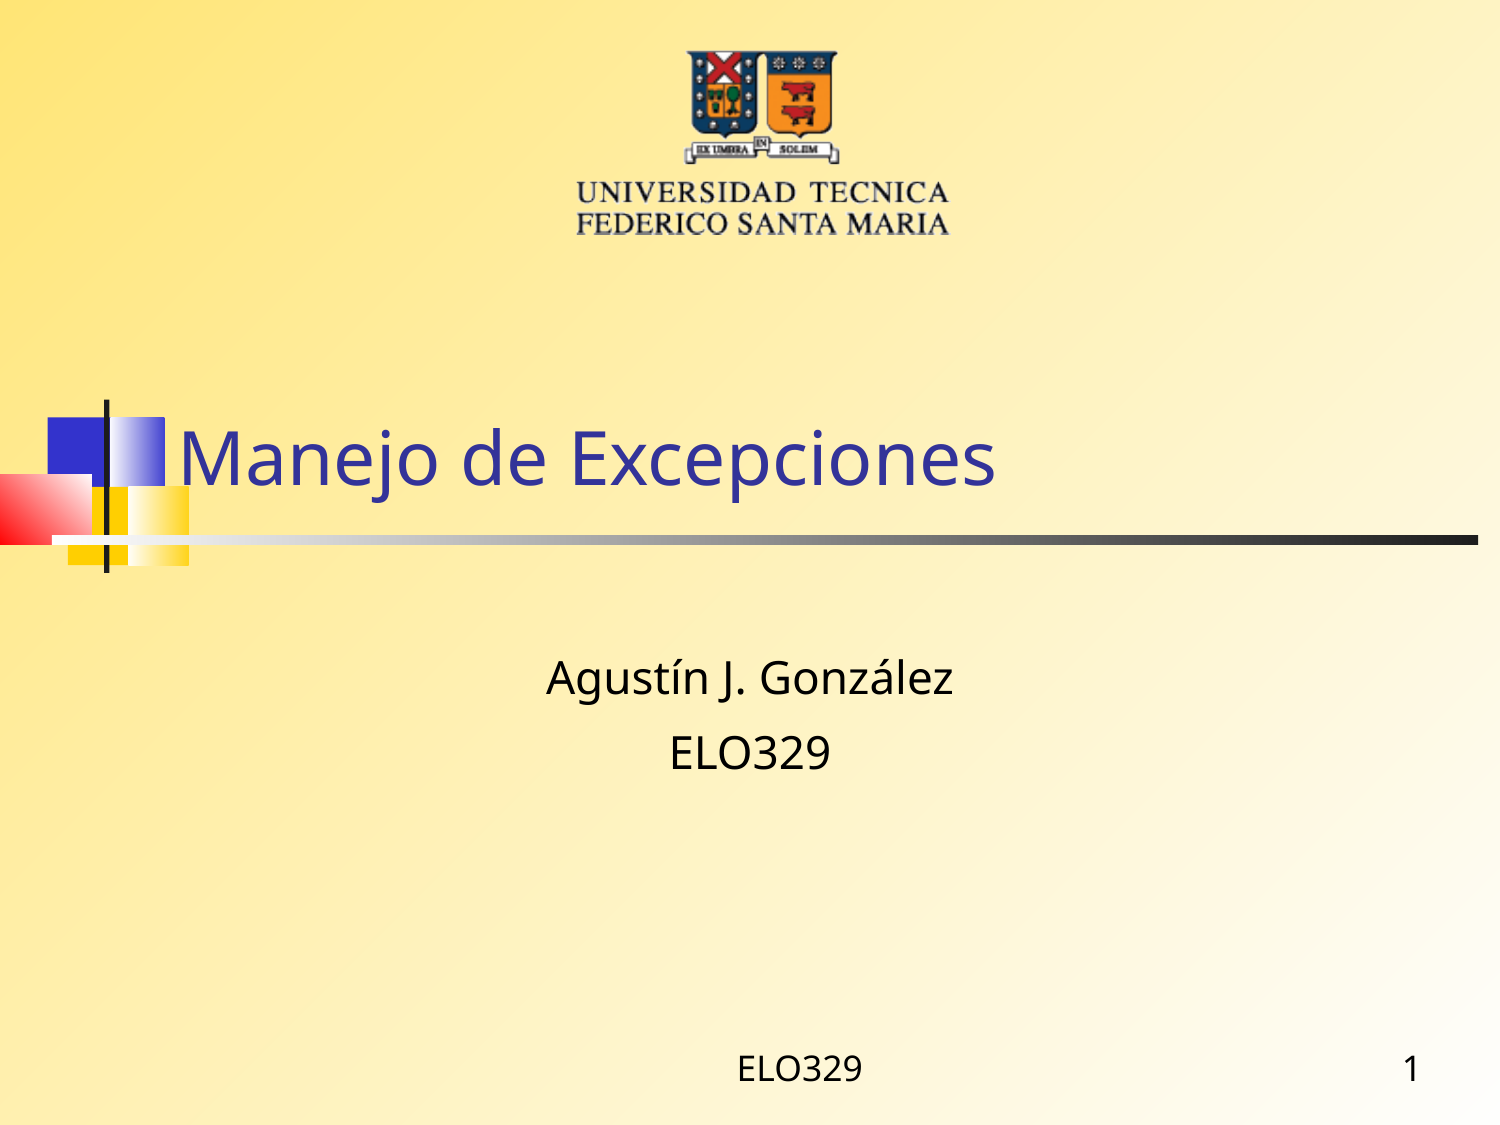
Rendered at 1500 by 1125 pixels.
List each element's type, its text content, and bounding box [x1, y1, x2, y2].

picture [575, 50, 951, 235]
subtitle Agustín J. González ELO329 [225, 637, 1276, 926]
title Manejo de Excepciones [162, 274, 1438, 515]
